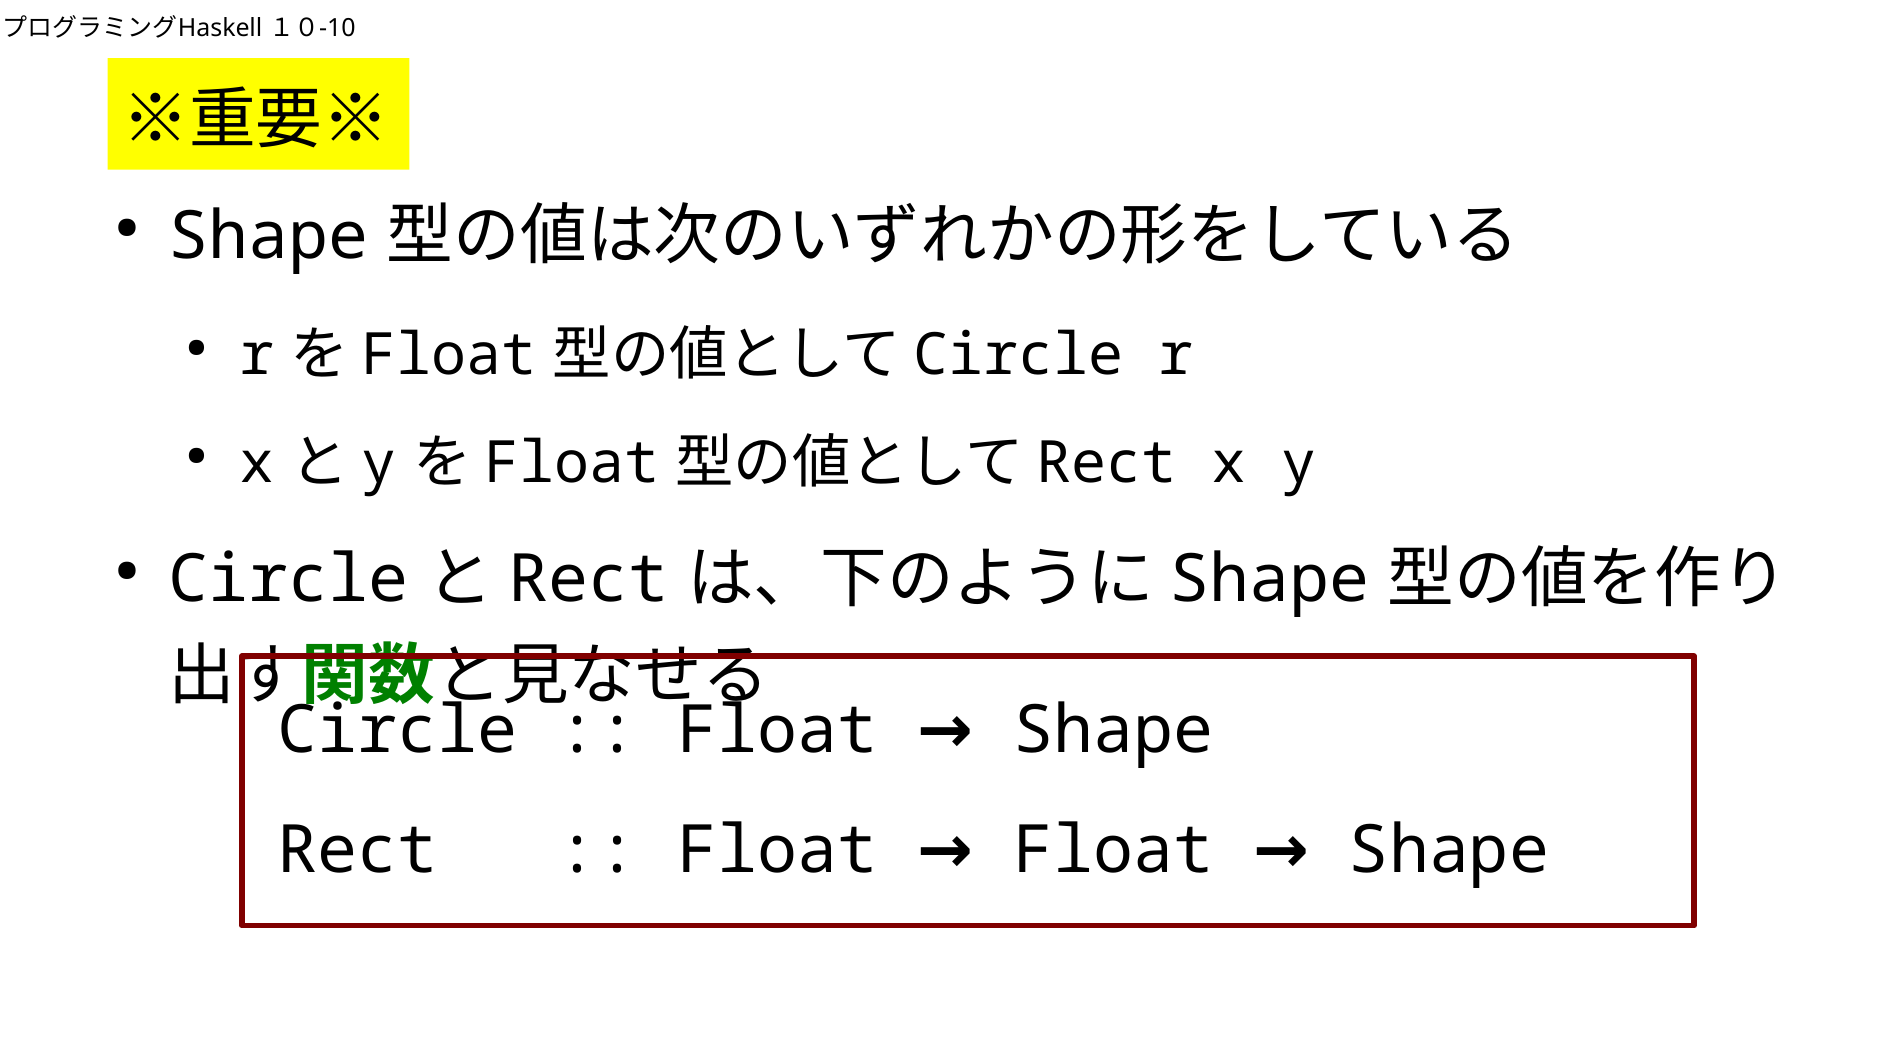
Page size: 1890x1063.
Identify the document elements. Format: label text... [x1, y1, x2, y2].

text_box ※重要※ [107, 58, 410, 140]
list Shape 型の値は次のいずれかの形をしている r を Float 型の値として Circle r x と y を Float 型の値として Rect x y Circle と Rect は、下のように Shape 型の値を作り出す関数と見なせる [94, 177, 1796, 620]
text_box Circle :: Float → Shape Rect :: Float → Float → Shape [241, 656, 1694, 926]
